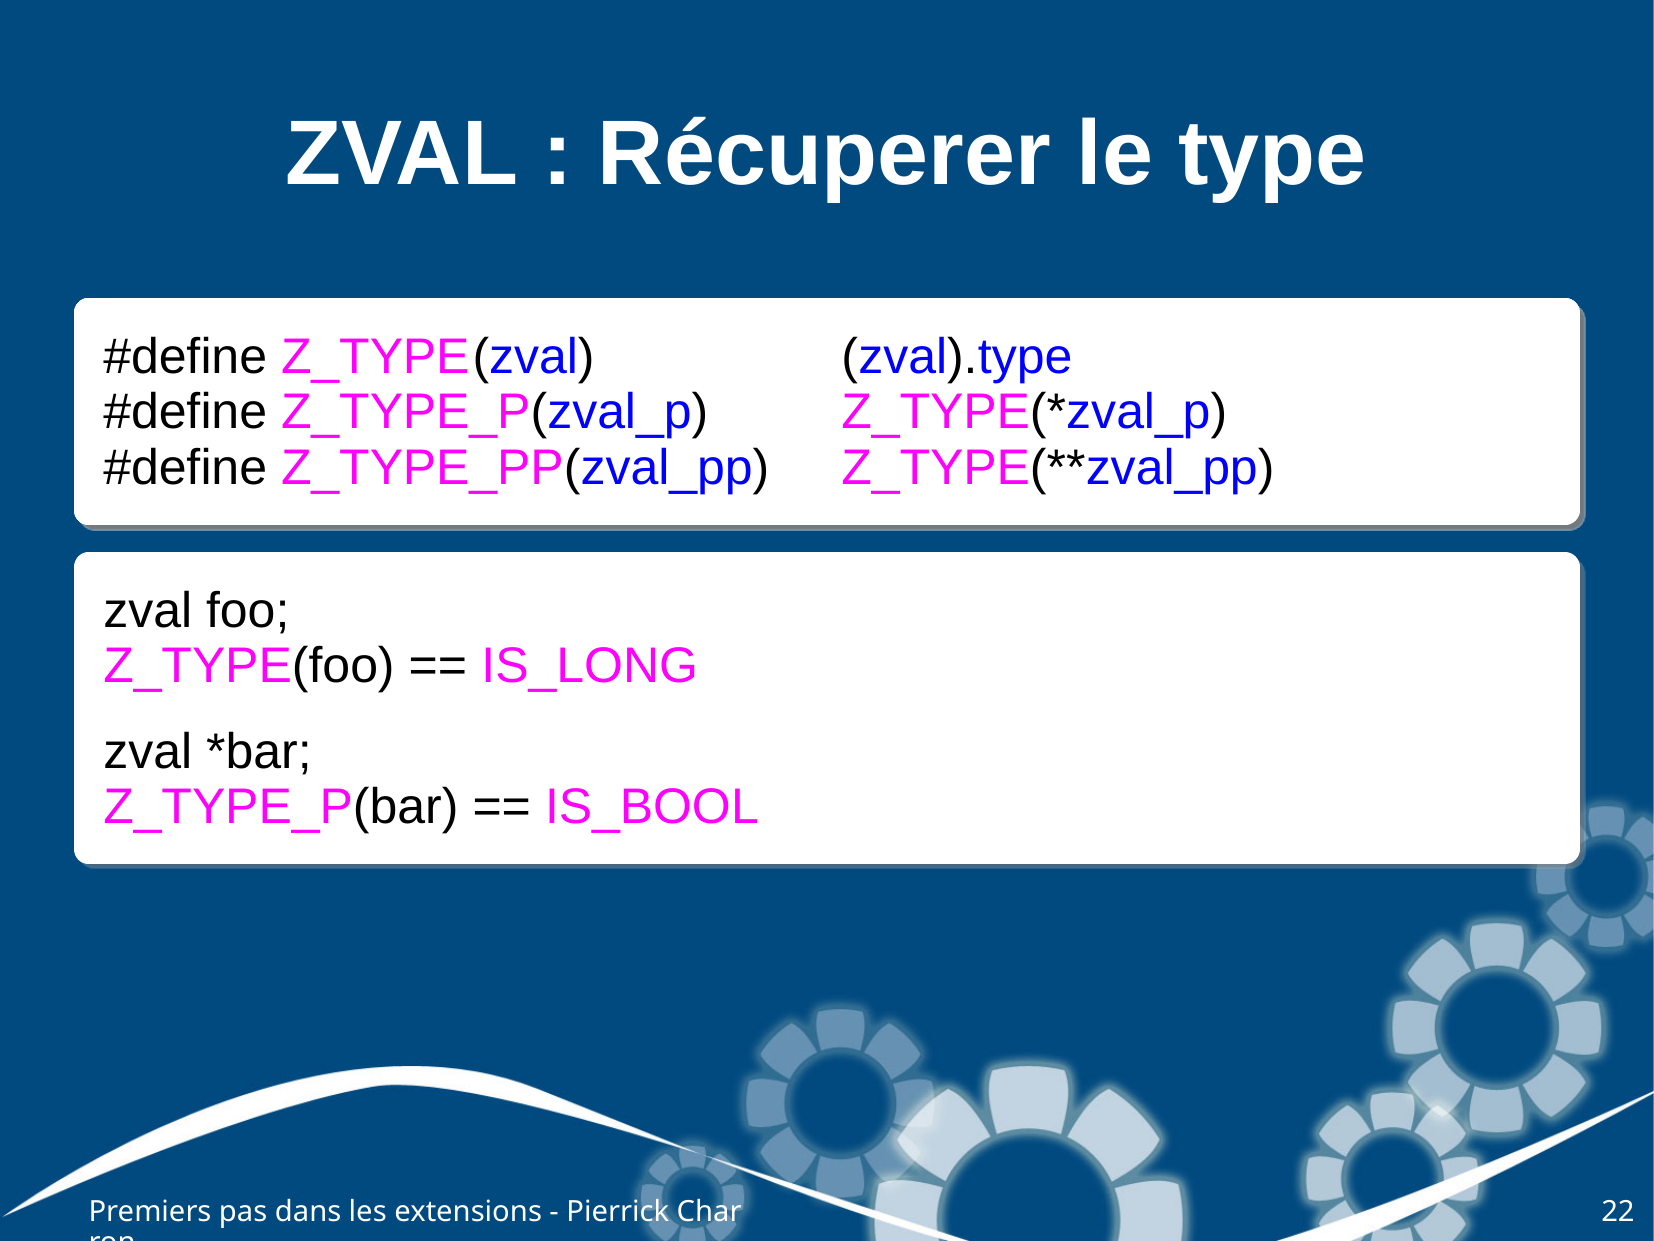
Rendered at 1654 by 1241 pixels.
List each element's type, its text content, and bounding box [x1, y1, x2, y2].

list #define Z_TYPE (zval) (zval).type #define Z_TYPE_P(zval_p) Z_TYPE(*zval_p) #define Z_TYPE_PP(zval_pp) Z_TYPE(**zval_pp) [88, 313, 1565, 510]
list zval foo; Z_TYPE(foo) == IS_LONG zval *bar; Z_TYPE_P(bar) == IS_BOOL [88, 567, 1565, 850]
picture [0, 0, 1654, 1241]
title ZVAL : Récuperer le type [82, 49, 1571, 257]
